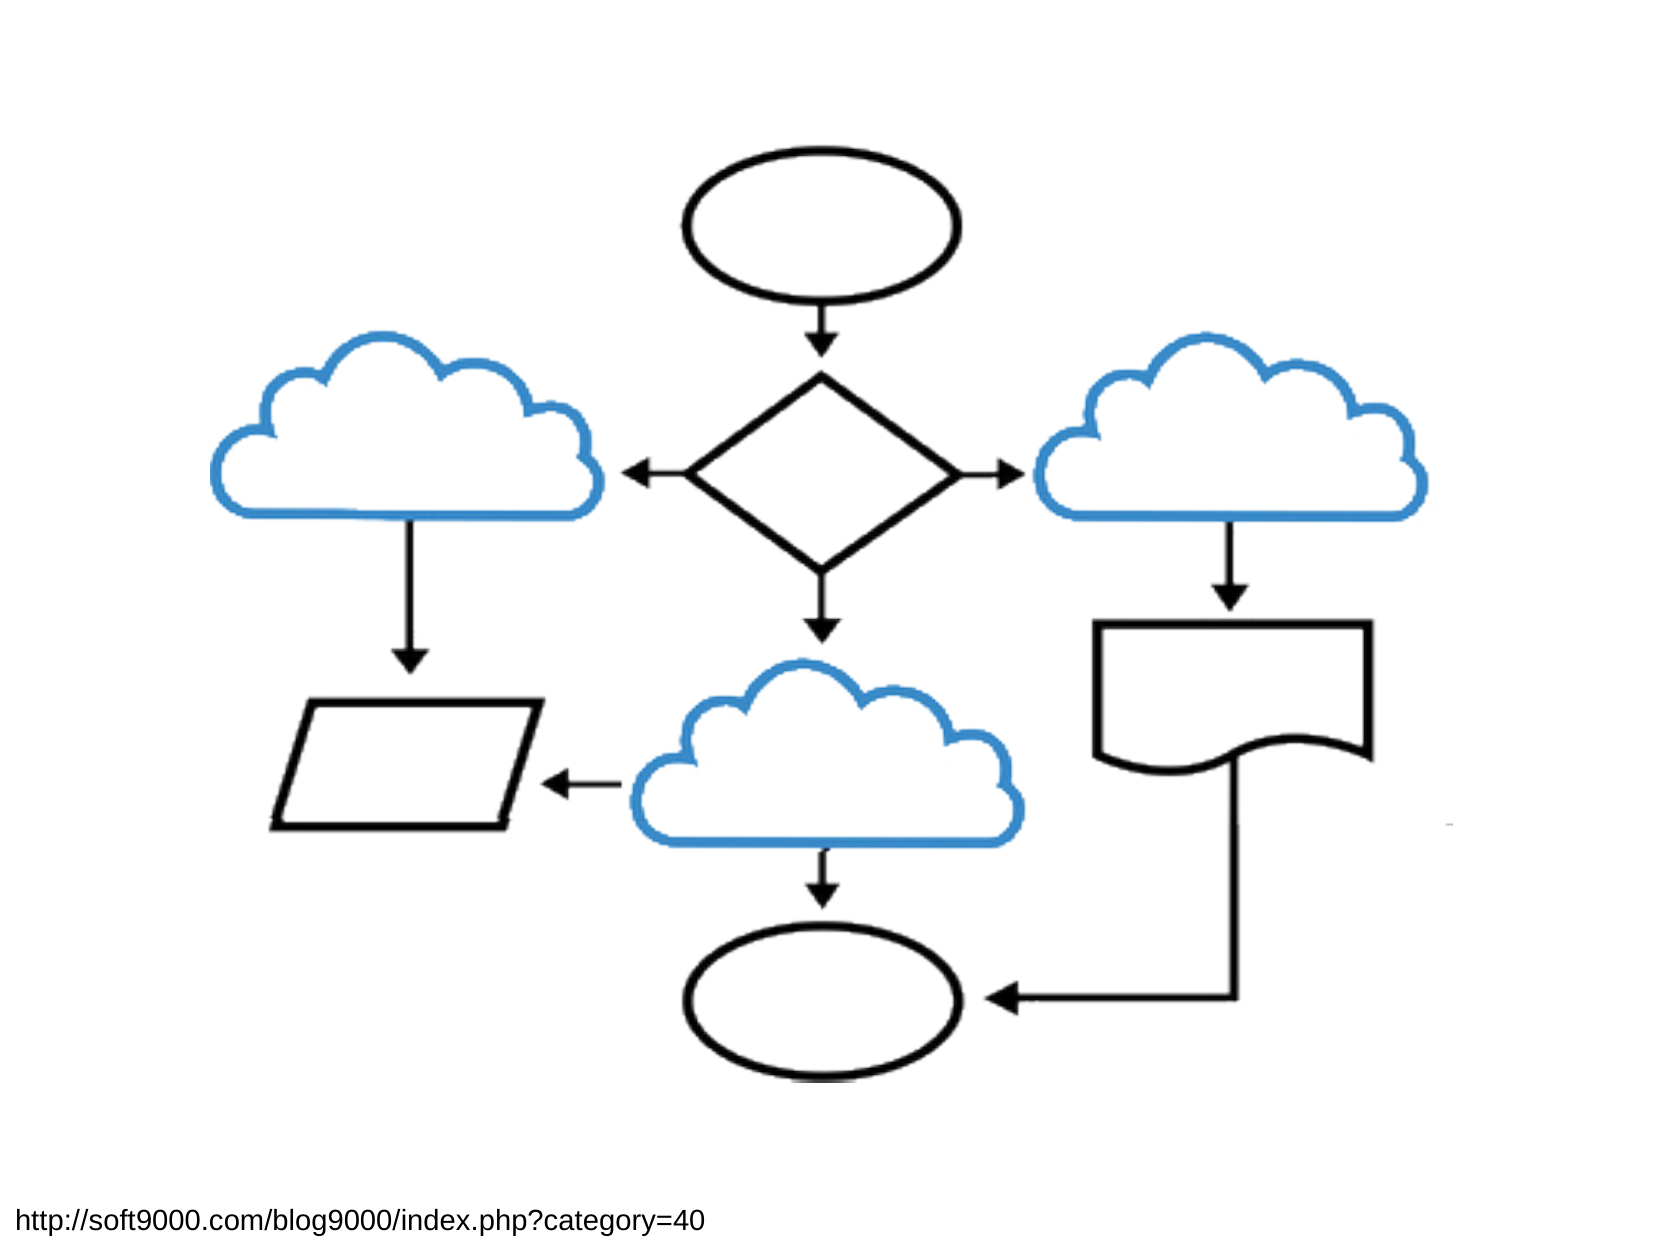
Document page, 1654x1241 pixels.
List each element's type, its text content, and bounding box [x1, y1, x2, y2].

title http://soft9000.com/blog9000/index.php?category=40 [15, 1199, 1231, 1241]
picture [210, 134, 1453, 1083]
